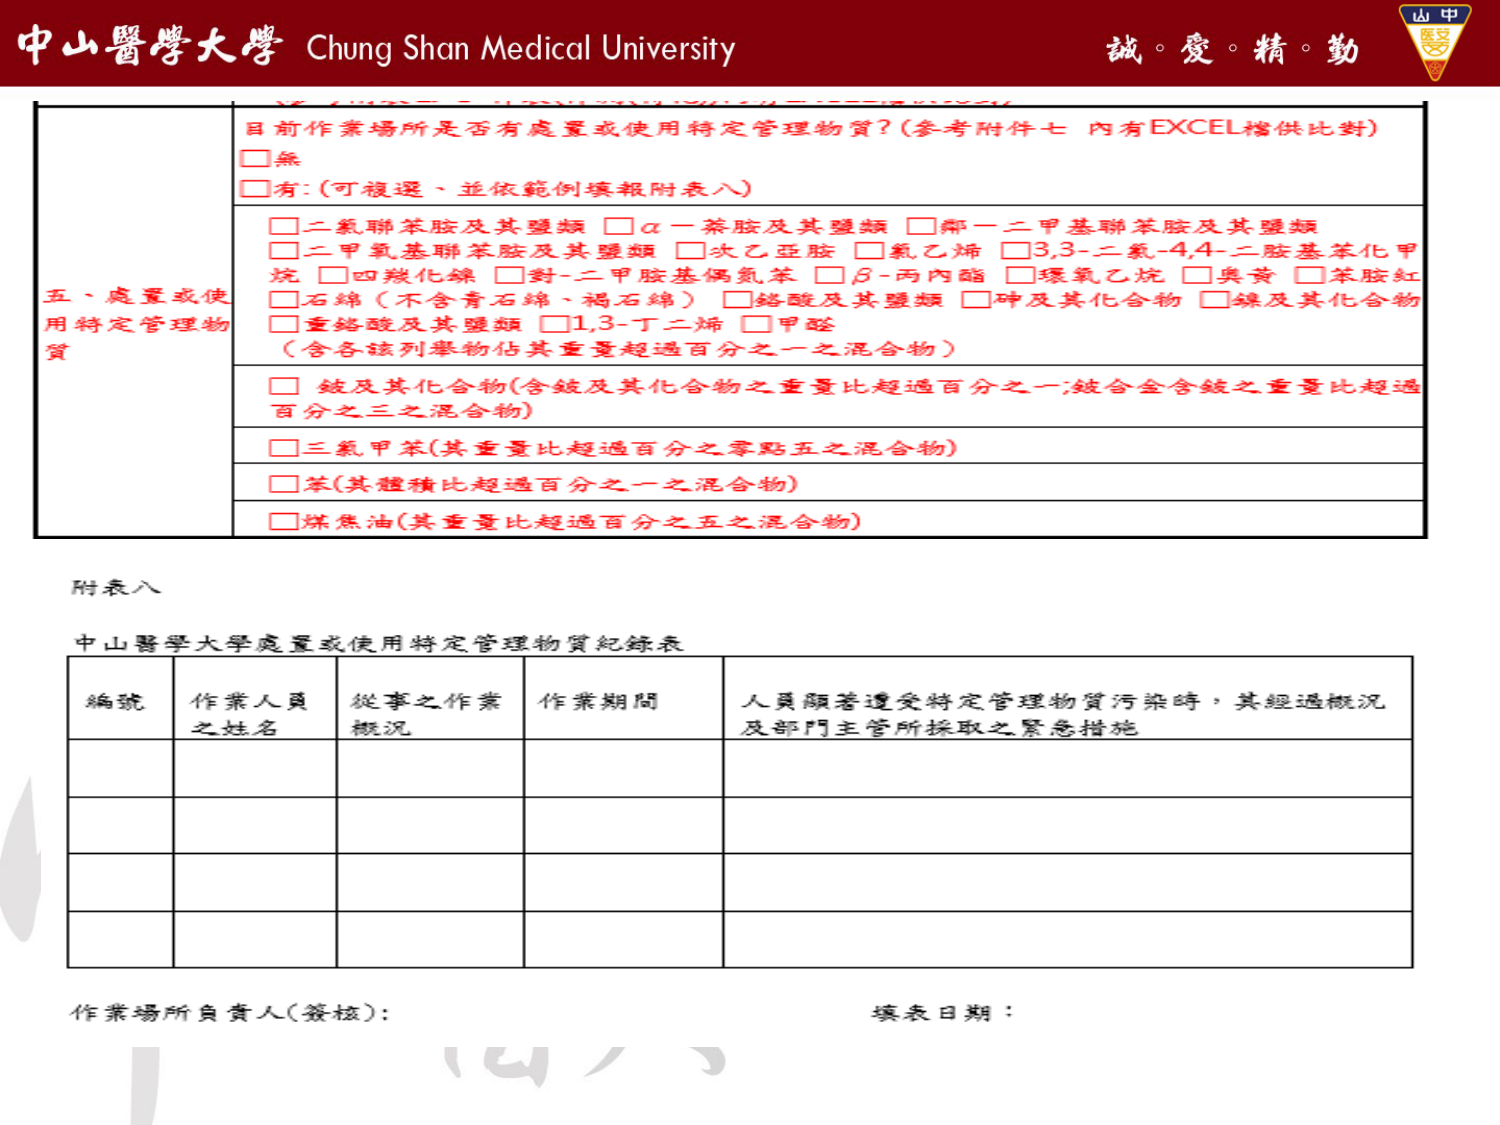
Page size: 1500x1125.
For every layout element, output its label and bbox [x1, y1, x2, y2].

picture [41, 562, 1436, 1047]
picture [29, 101, 1436, 539]
